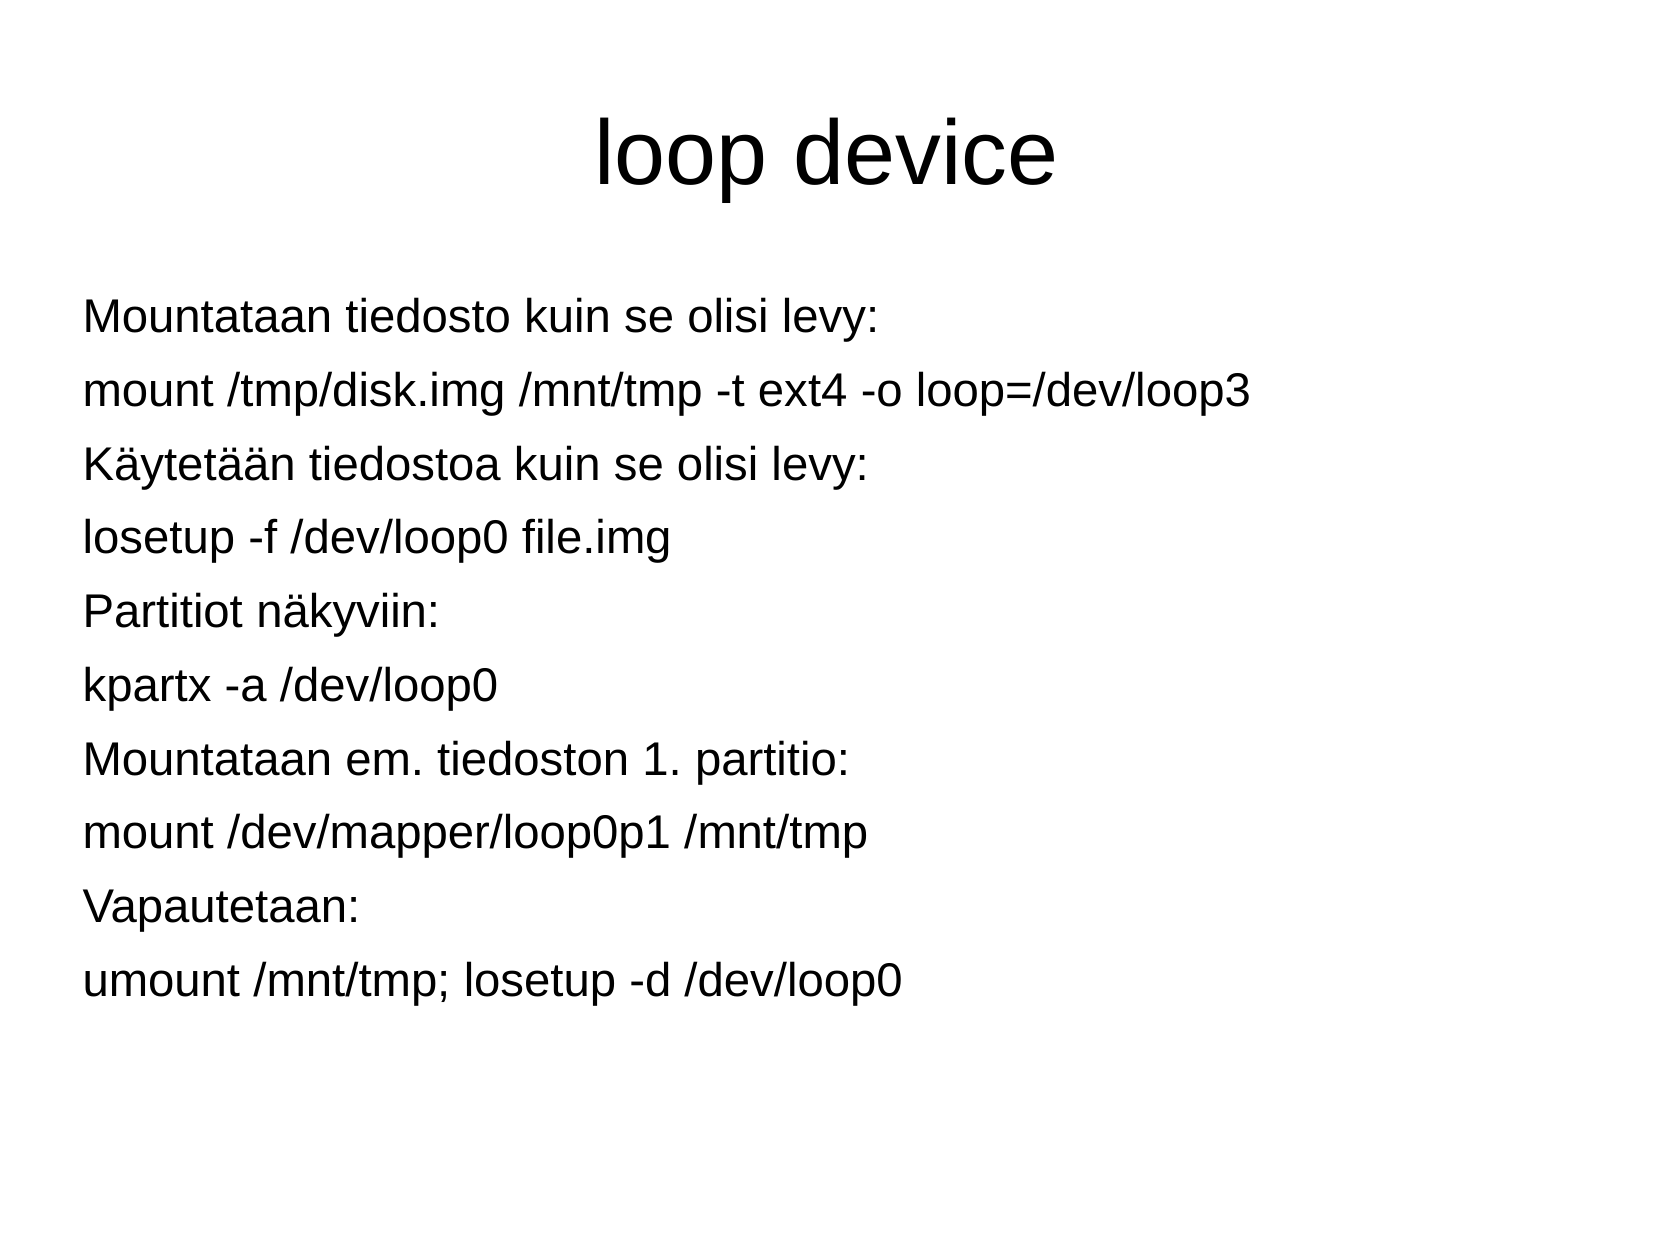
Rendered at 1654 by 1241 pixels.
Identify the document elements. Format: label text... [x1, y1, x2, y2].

title loop device [82, 49, 1571, 257]
list Mountataan tiedosto kuin se olisi levy: mount /tmp/disk.img /mnt/tmp -t ext4 -o loop=/dev/loop3 Käytetään tiedostoa kuin se olisi levy: losetup -f /dev/loop0 file.img Partitiot näkyviin: kpartx -a /dev/loop0 Mountataan em. tiedoston 1. partitio: mount /dev/mapper/loop0p1 /mnt/tmp Vapautetaan: umount /mnt/tmp; losetup -d /dev/loop0 [82, 290, 1571, 1010]
